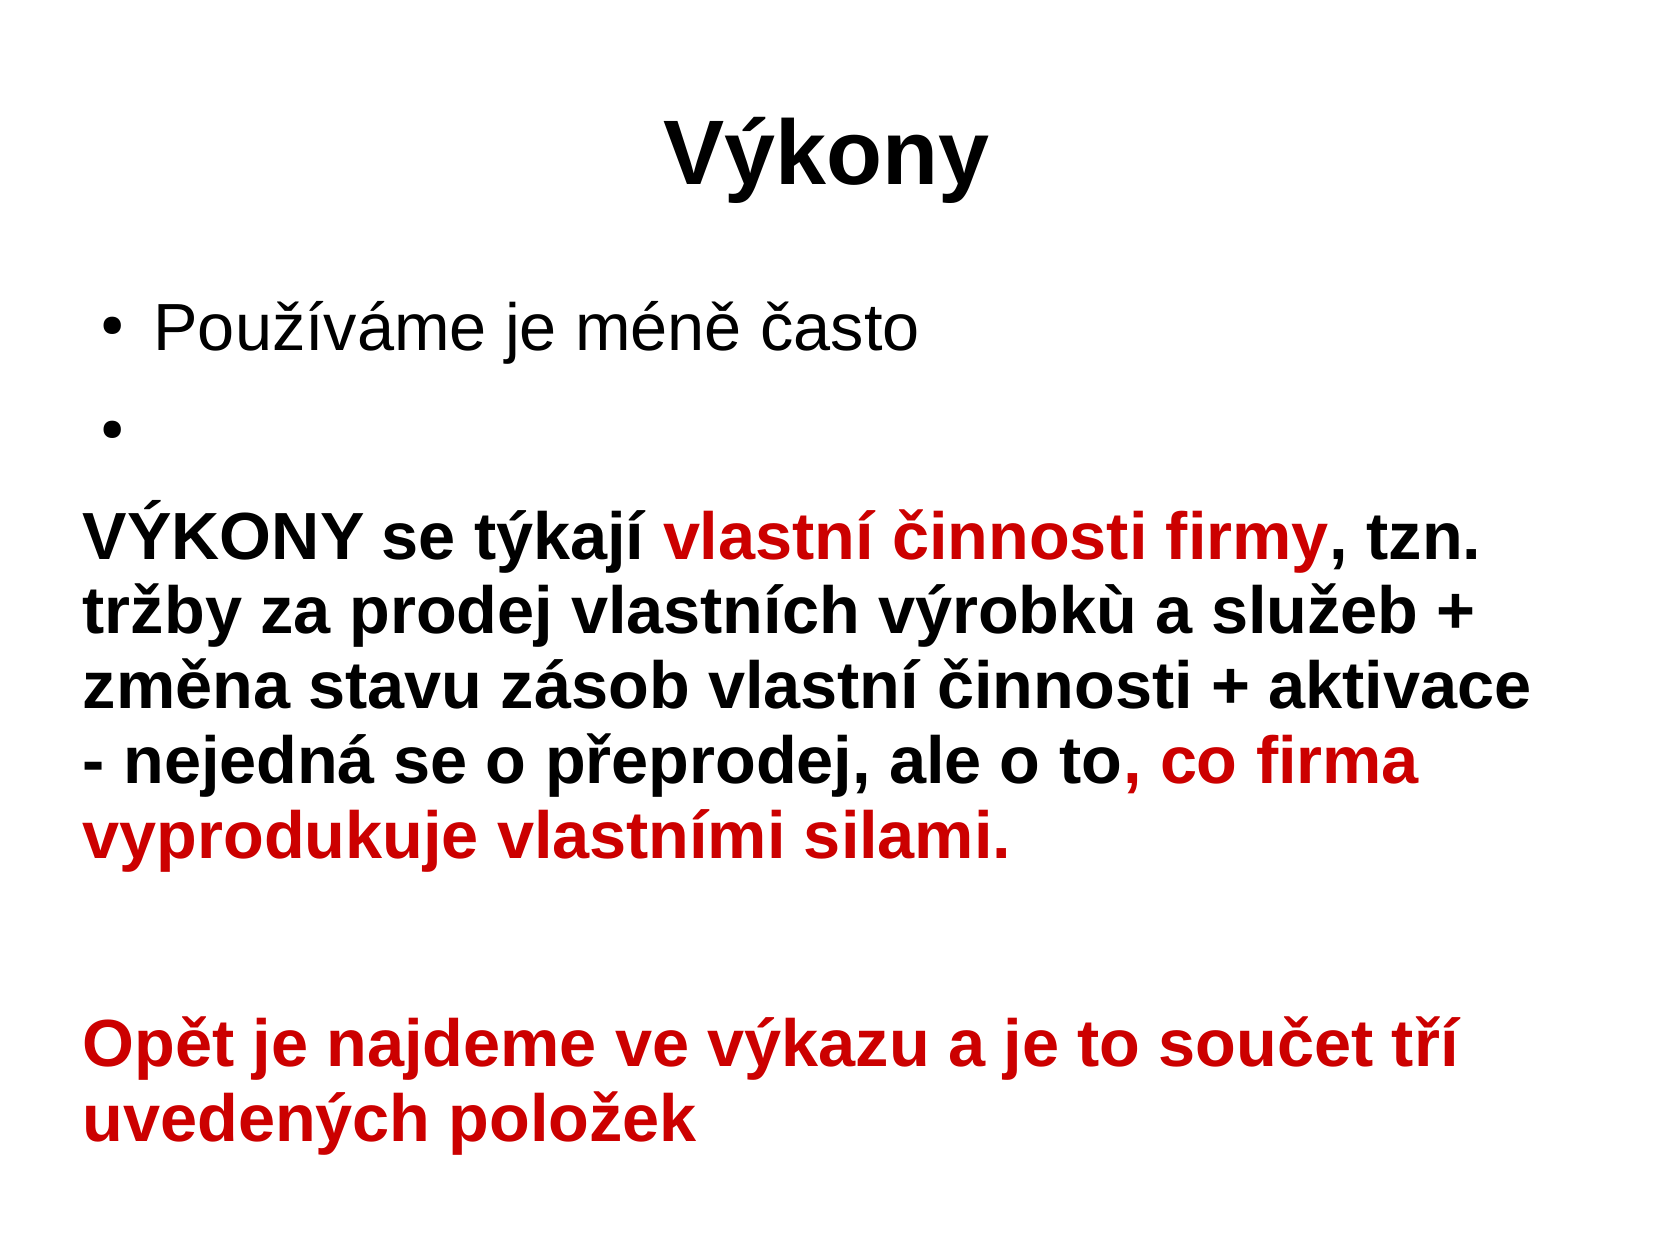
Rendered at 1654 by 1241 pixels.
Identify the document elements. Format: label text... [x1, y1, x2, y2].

list Používáme je méně často VÝKONY se týkají vlastní činnosti firmy, tzn. tržby za prodej vlastních výrobkù a služeb + změna stavu zásob vlastní činnosti + aktivace - nejedná se o přeprodej, ale o to, co firma vyprodukuje vlastními silami. Opět je najdeme ve výkazu a je to součet tří uvedených položek [82, 290, 1571, 1231]
title Výkony [82, 49, 1571, 257]
